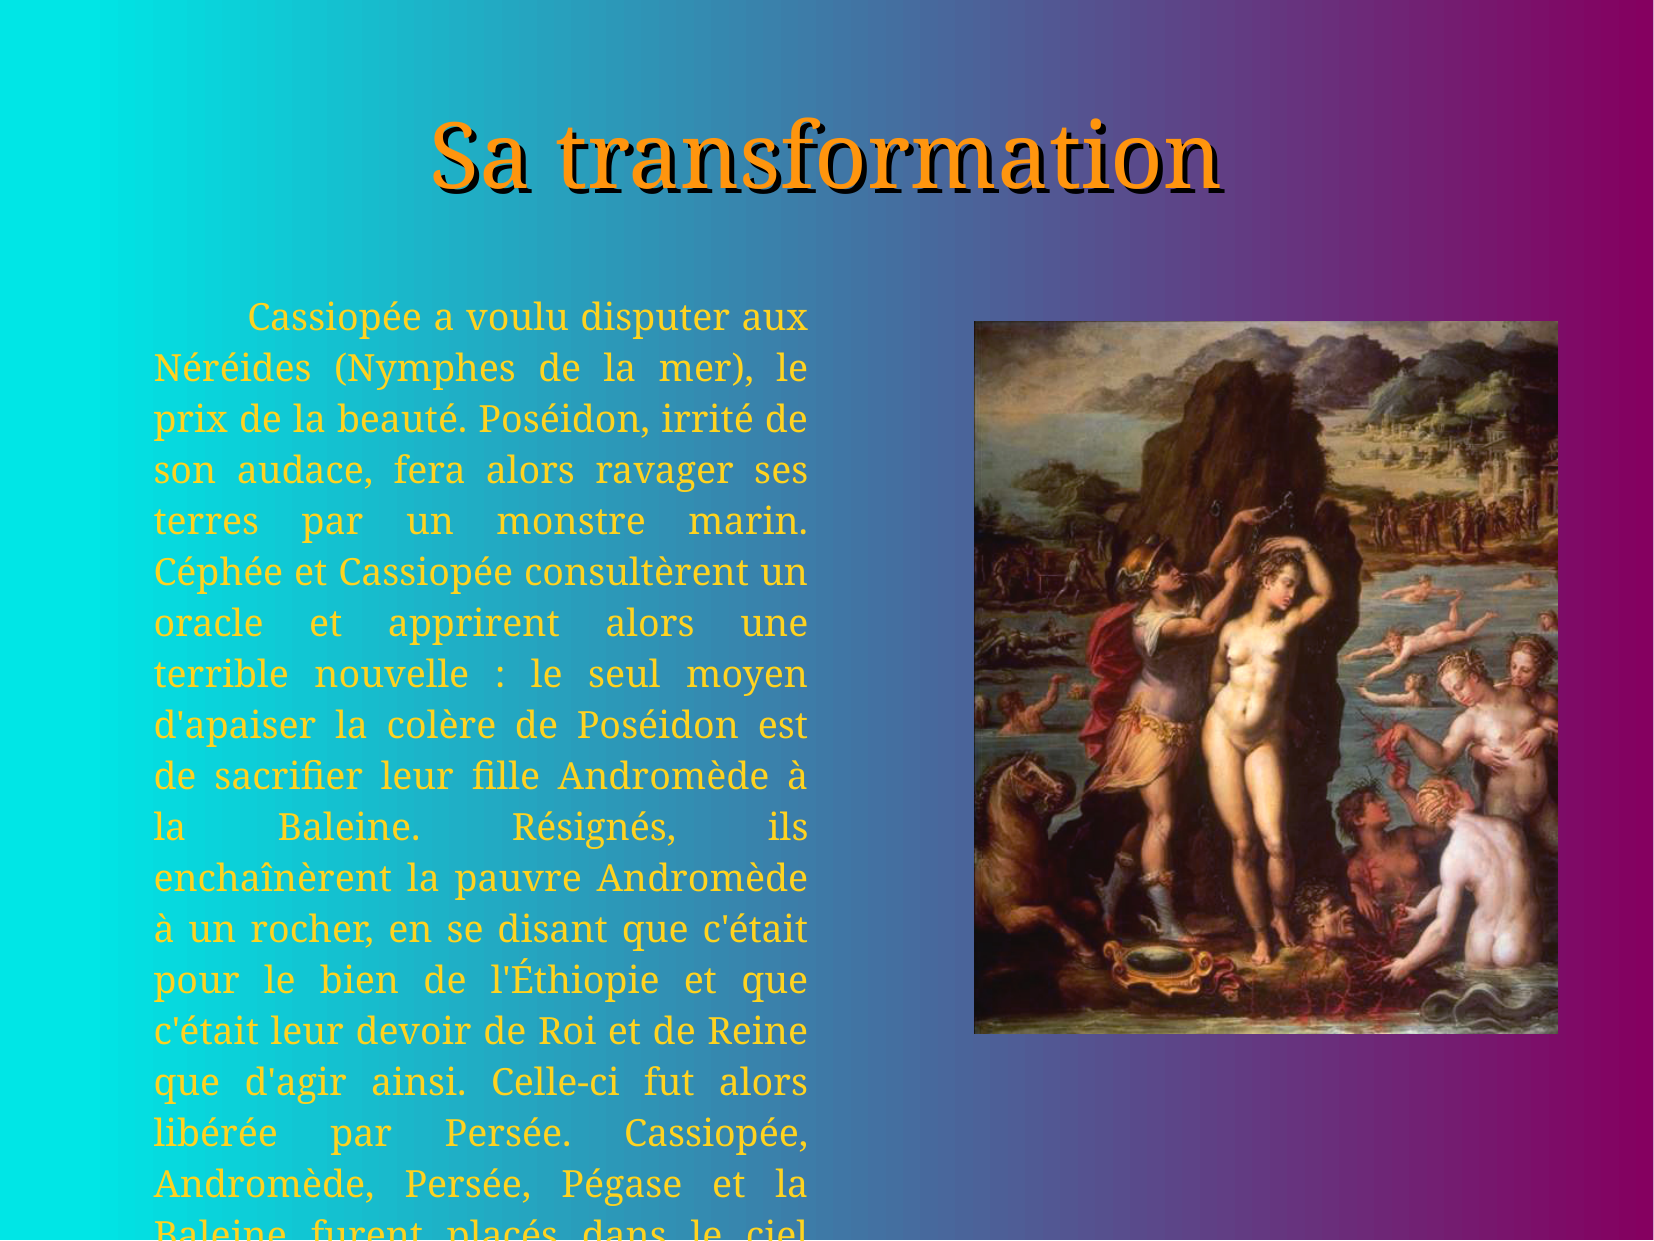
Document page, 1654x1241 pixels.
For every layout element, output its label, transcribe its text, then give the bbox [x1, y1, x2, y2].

list Cassiopée a voulu disputer aux Néréides (Nymphes de la mer), le prix de la beauté. Poséidon, irrité de son audace, fera alors ravager ses terres par un monstre marin. Céphée et Cassiopée consultèrent un oracle et apprirent alors une terrible nouvelle : le seul moyen d'apaiser la colère de Poséidon est de sacrifier leur fille Andromède à la Baleine. Résignés, ils enchaînèrent la pauvre Andromède à un rocher, en se disant que c'était pour le bien de l'Éthiopie et que c'était leur devoir de Roi et de Reine que d'agir ainsi. Celle-ci fut alors libérée par Persée. Cassiopée, Andromède, Persée, Pégase et la Baleine furent placés dans le ciel afin que personne n'oublie cette émouvante histoire. [82, 290, 809, 1109]
title Sa transformation [82, 49, 1571, 257]
picture [974, 321, 1558, 1034]
